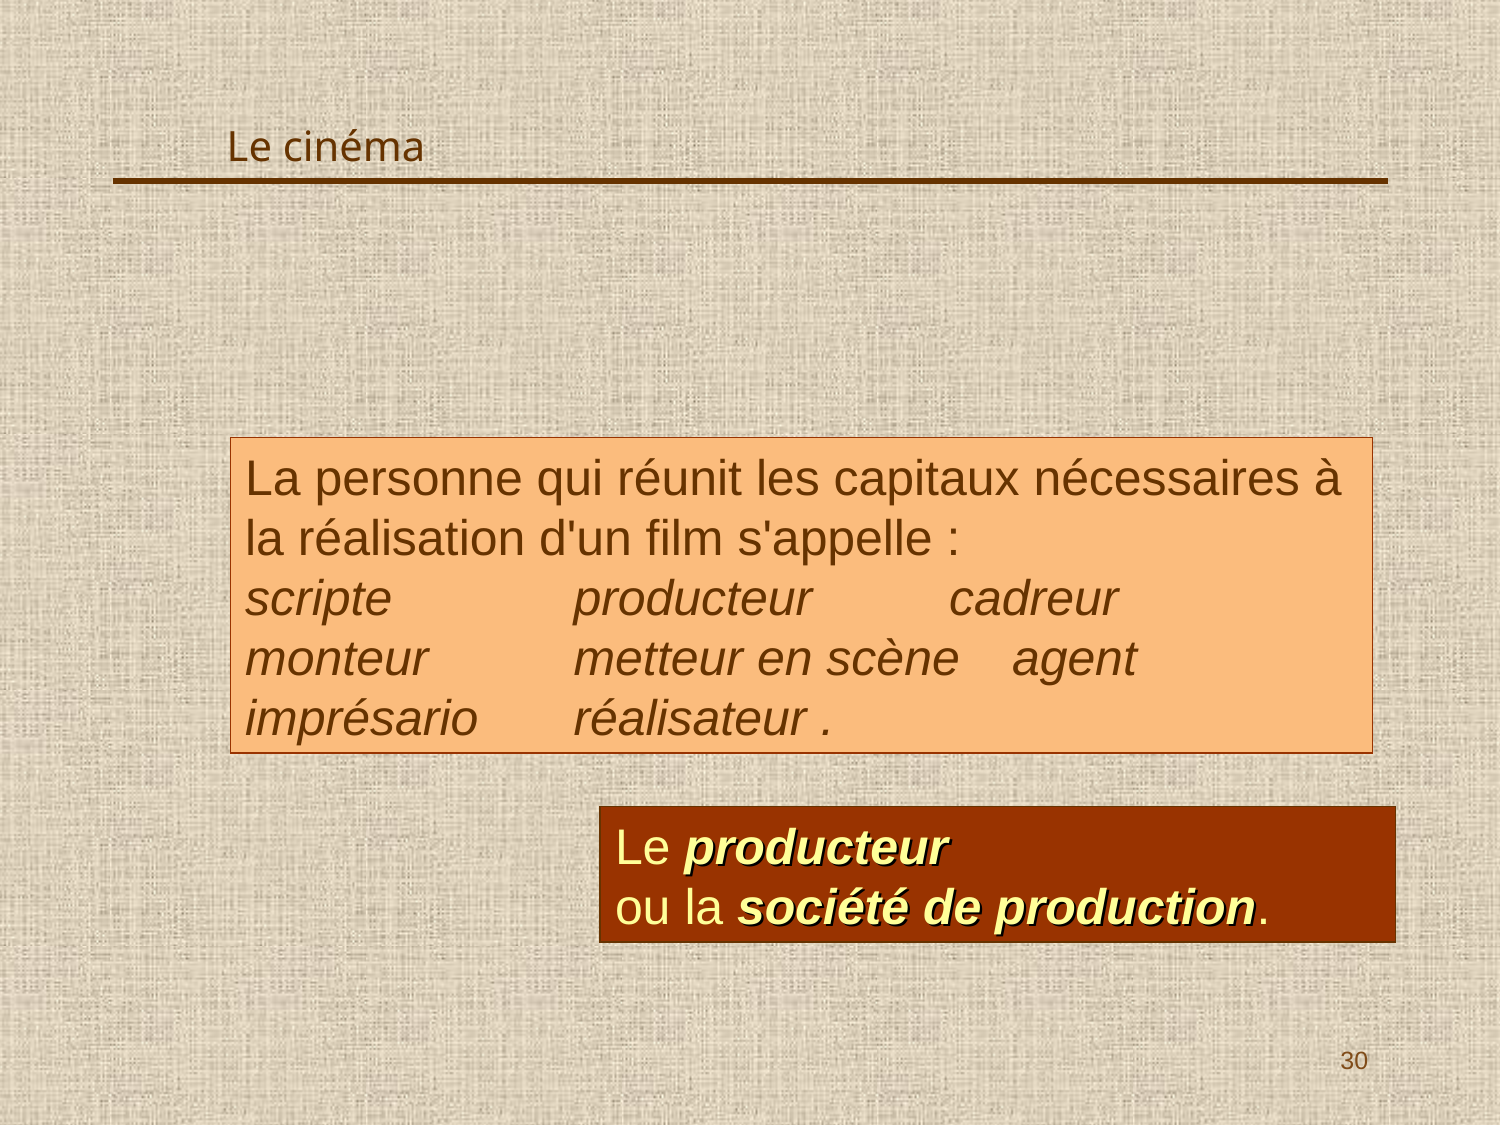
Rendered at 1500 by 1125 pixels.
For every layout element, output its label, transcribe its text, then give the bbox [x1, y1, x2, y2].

text_box Le producteur ou la société de production. [600, 806, 1396, 942]
picture [0, 0, 1500, 1125]
text_box Le cinéma [211, 112, 441, 178]
text_box La personne qui réunit les capitaux nécessaires à la réalisation d'un film s'appelle : scripte producteur cadreur monteur metteur en scène agent imprésario réalisateur . [230, 437, 1373, 753]
